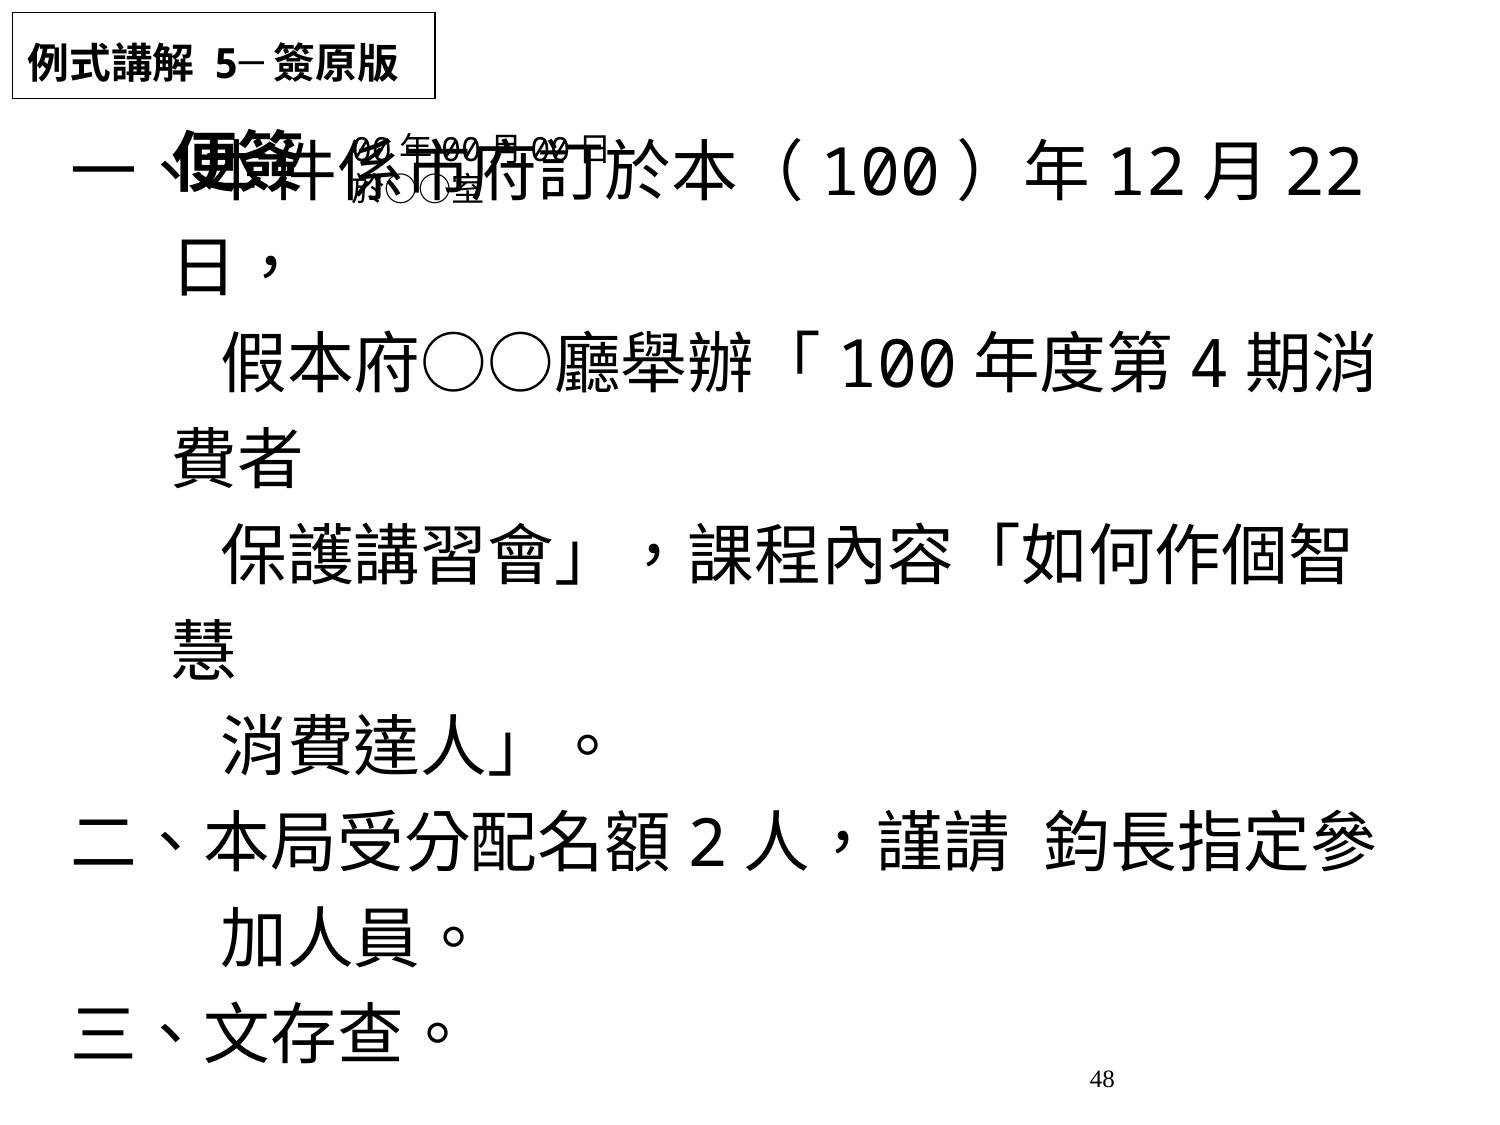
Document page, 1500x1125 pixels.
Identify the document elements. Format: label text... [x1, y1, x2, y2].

text_box [557, 117, 1105, 179]
text_box 例式講解 5─簽原版 [12, 12, 435, 99]
text_box 00年00月00日 於○○室 [336, 121, 644, 216]
text_box 便簽 [156, 111, 325, 208]
text_box 一、本件係市府訂於本（100）年12月22日， 假本府○○廳舉辦「100年度第4期消費者 保護講習會」，課程內容「如何作個智慧 消費達人」。 二、本局受分配名額2人，謹請 鈞長指定參 加人員。 三、文存查。 [55, 105, 1431, 1079]
text_box [1074, 1079, 1426, 1101]
